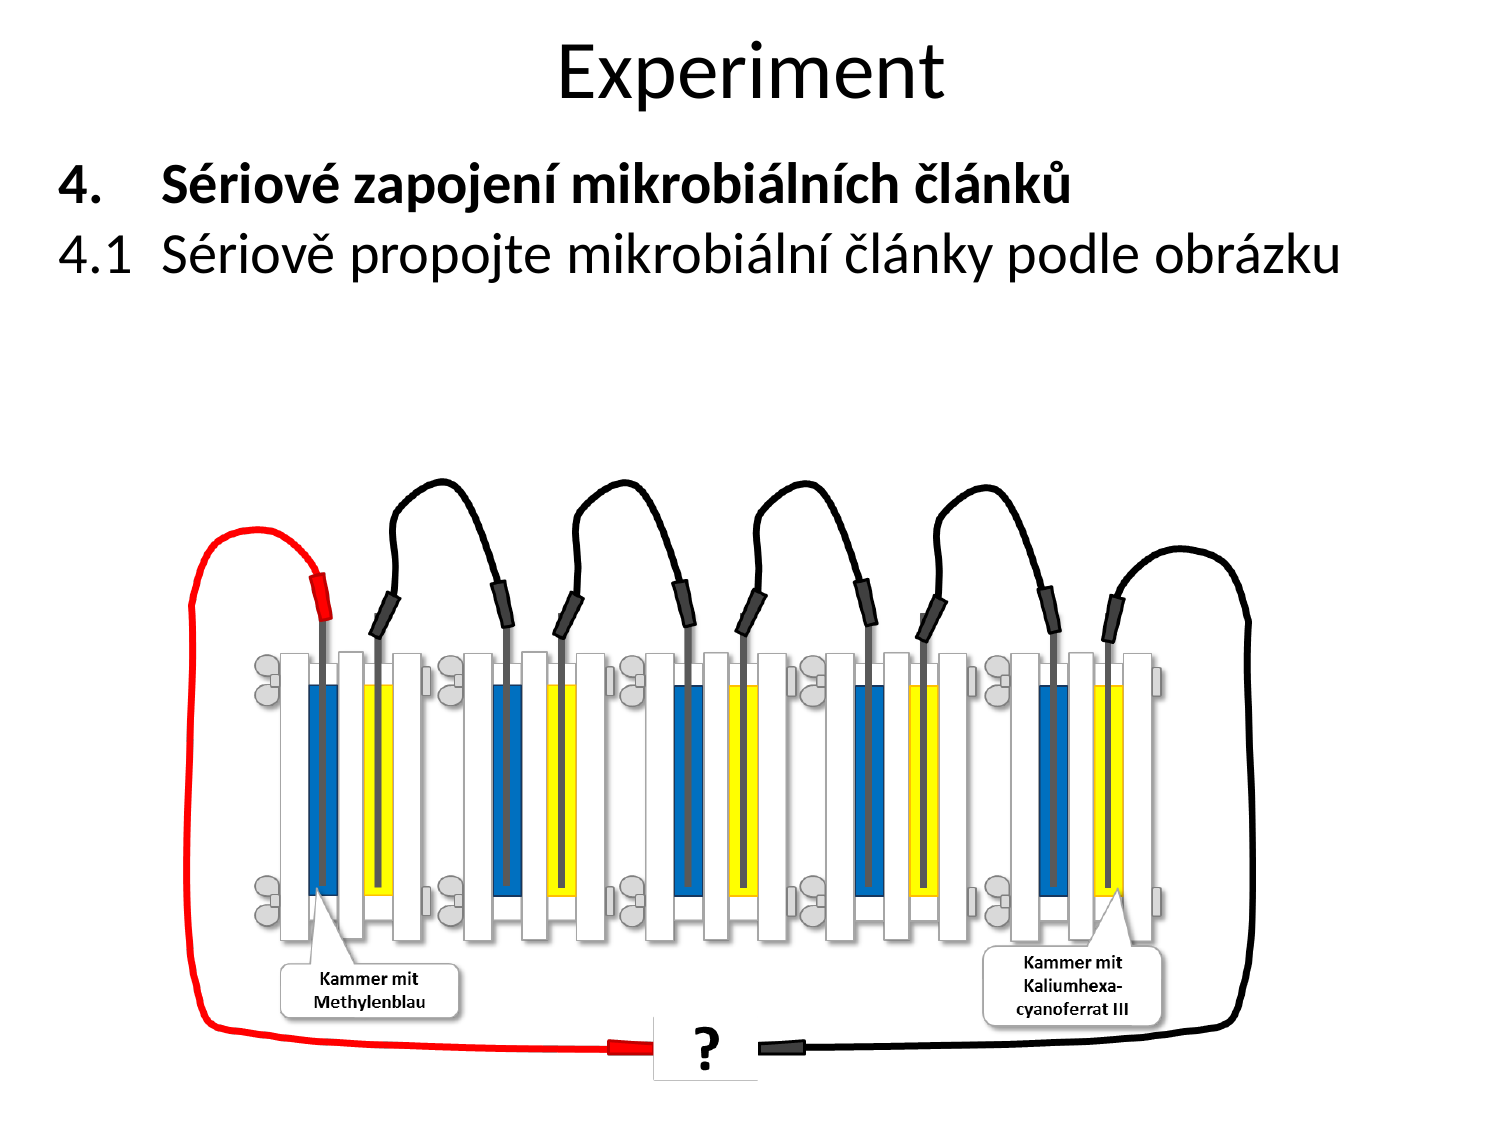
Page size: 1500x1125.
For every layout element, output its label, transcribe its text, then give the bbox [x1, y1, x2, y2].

title Experiment [76, 7, 1427, 123]
picture [183, 478, 1256, 1125]
text_box 4. Sériové zapojení mikrobiálních článků 4.1 Sériově propojte mikrobiální články podle obrázku [44, 137, 1492, 293]
